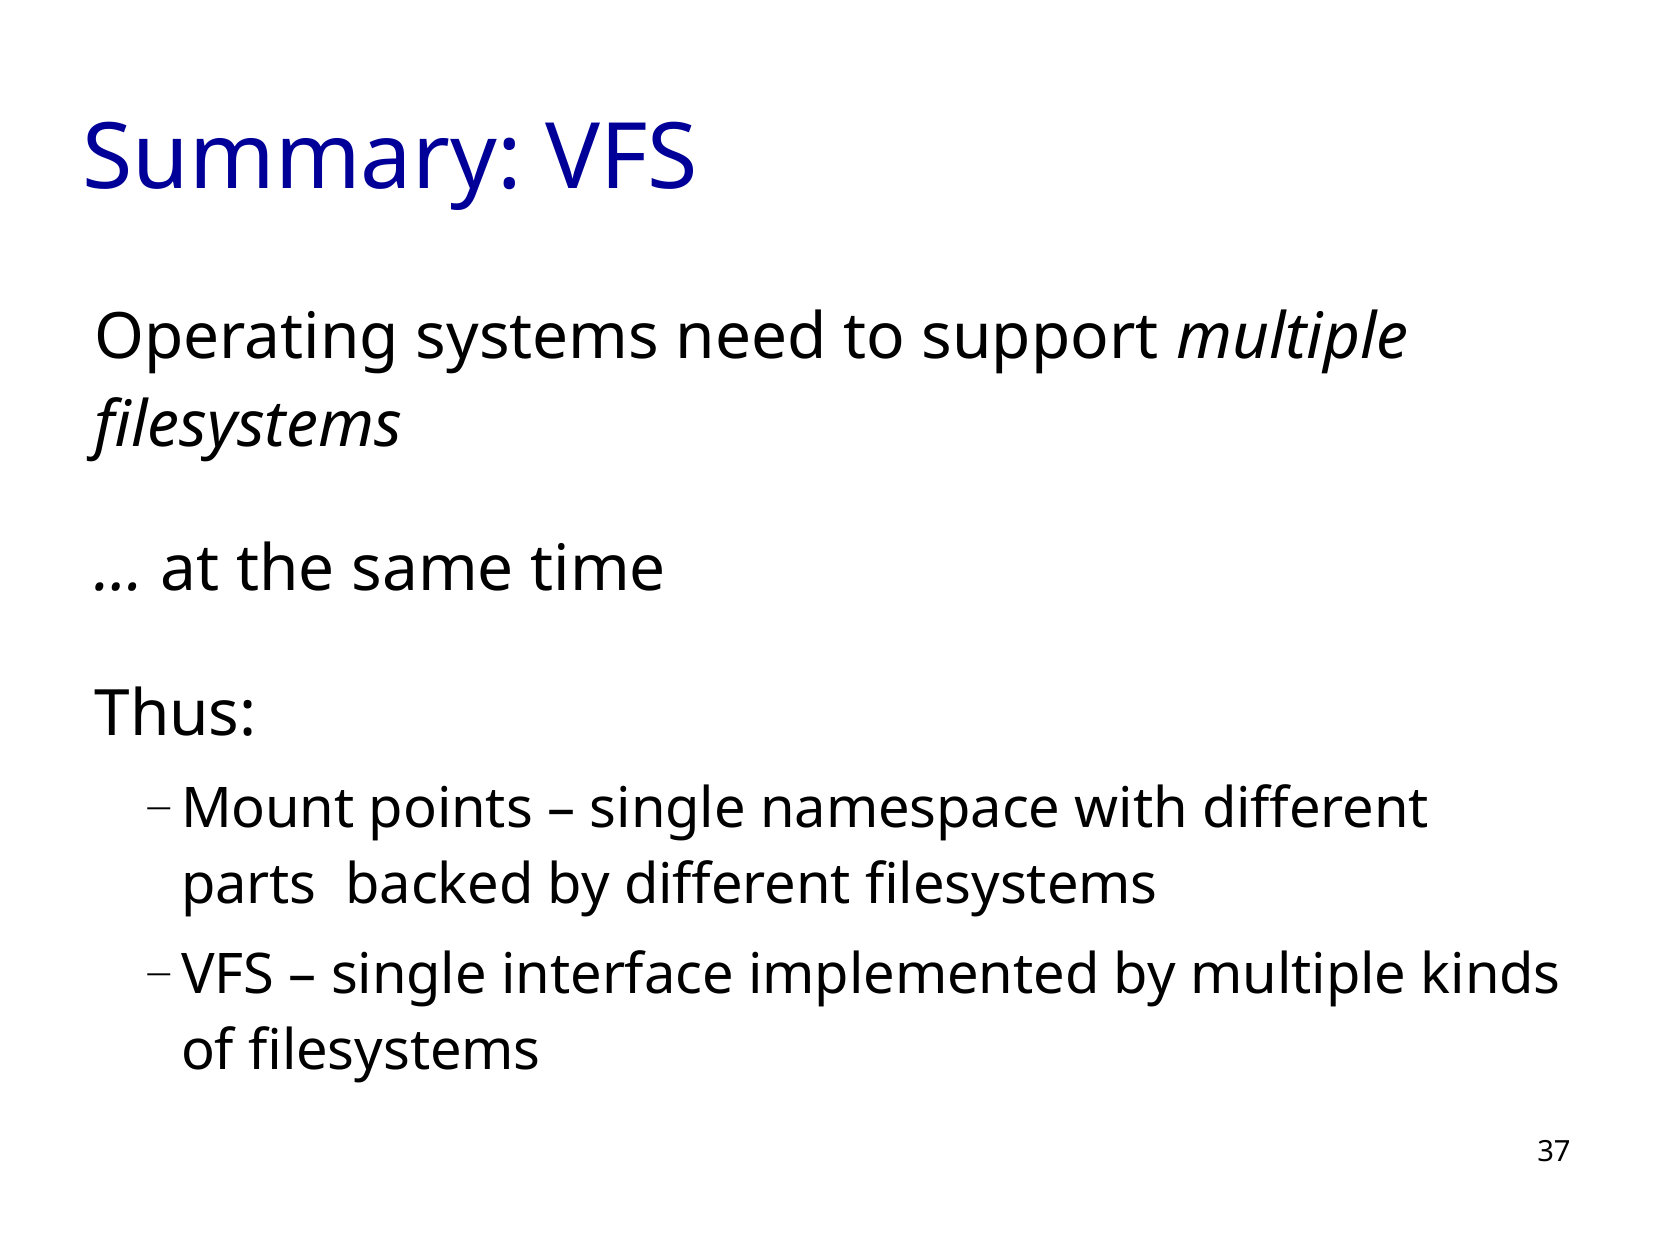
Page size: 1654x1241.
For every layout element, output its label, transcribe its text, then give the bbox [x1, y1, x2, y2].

list Operating systems need to support multiple filesystems … at the same time Thus: Mount points – single namespace with different parts backed by different filesystems VFS – single interface implemented by multiple kinds of filesystems [60, 290, 1571, 1096]
title Summary: VFS [82, 49, 1571, 257]
